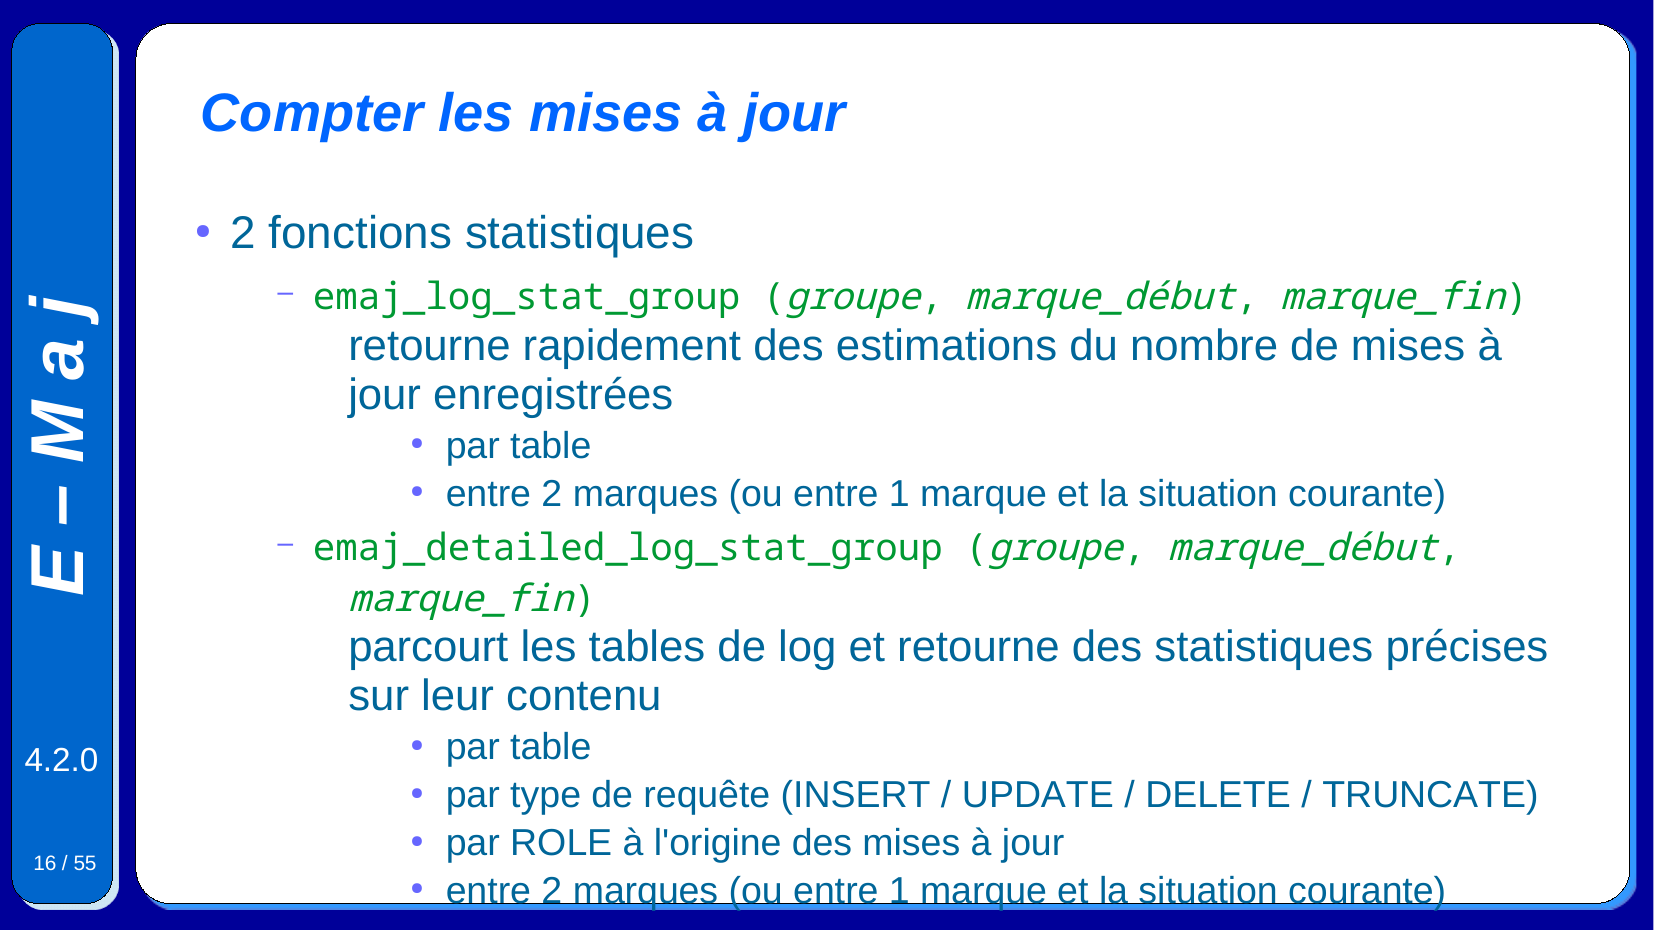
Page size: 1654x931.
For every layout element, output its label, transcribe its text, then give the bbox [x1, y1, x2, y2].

list 2 fonctions statistiques emaj_log_stat_group (groupe, marque_début, marque_fin) retourne rapidement des estimations du nombre de mises à jour enregistrées par table entre 2 marques (ou entre 1 marque et la situation courante) emaj_detailed_log_stat_group (groupe, marque_début, marque_fin) parcourt les tables de log et retourne des statistiques précises sur leur contenu par table par type de requête (INSERT / UPDATE / DELETE / TRUNCATE) par ROLE à l'origine des mises à jour entre 2 marques (ou entre 1 marque et la situation courante) [177, 206, 1587, 889]
title Compter les mises à jour [200, 34, 1575, 191]
